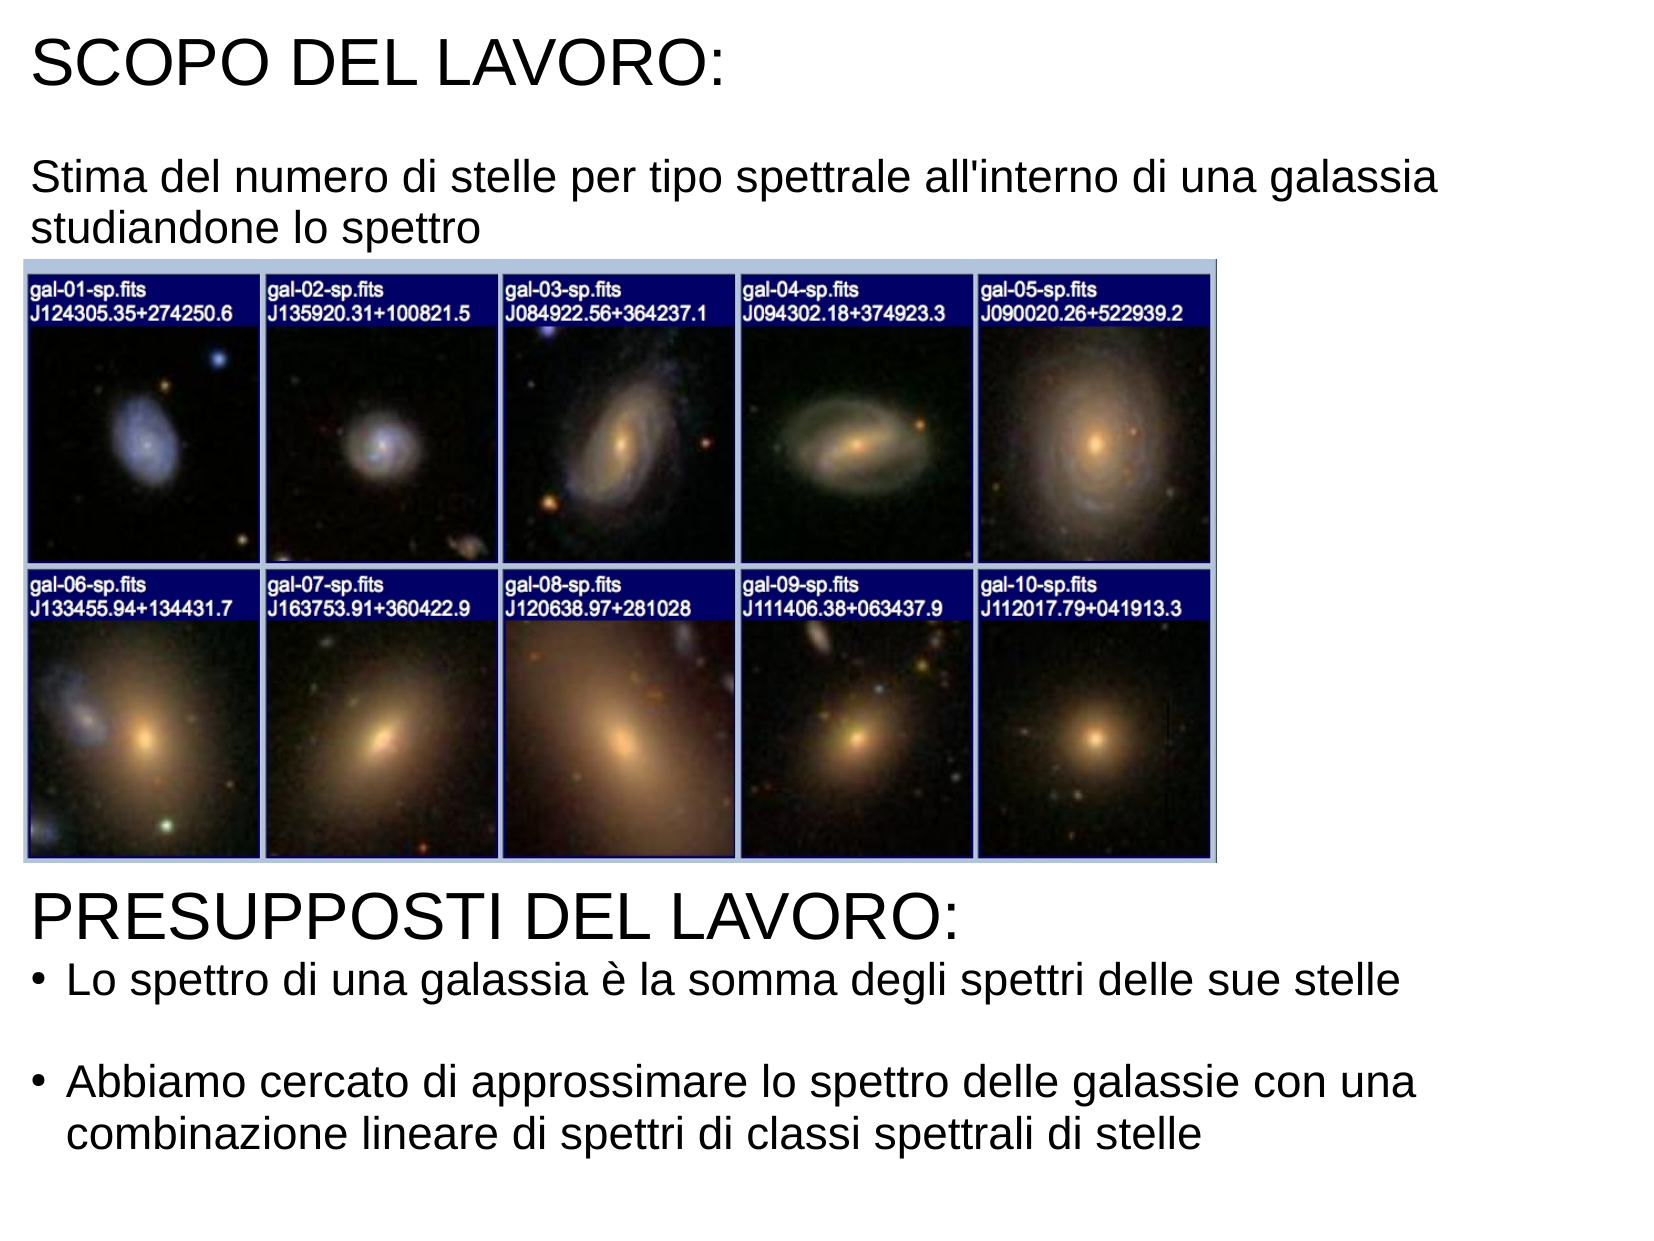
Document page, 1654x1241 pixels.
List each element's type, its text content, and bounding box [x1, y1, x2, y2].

picture [23, 259, 1217, 863]
text_box SCOPO DEL LAVORO: Stima del numero di stelle per tipo spettrale all'interno di una galassia studiandone lo spettro PRESUPPOSTI DEL LAVORO: Lo spettro di una galassia è la somma degli spettri delle sue stelle Abbiamo cercato di approssimare lo spettro delle galassie con una combinazione lineare di spettri di classi spettrali di stelle [15, 17, 1528, 1241]
